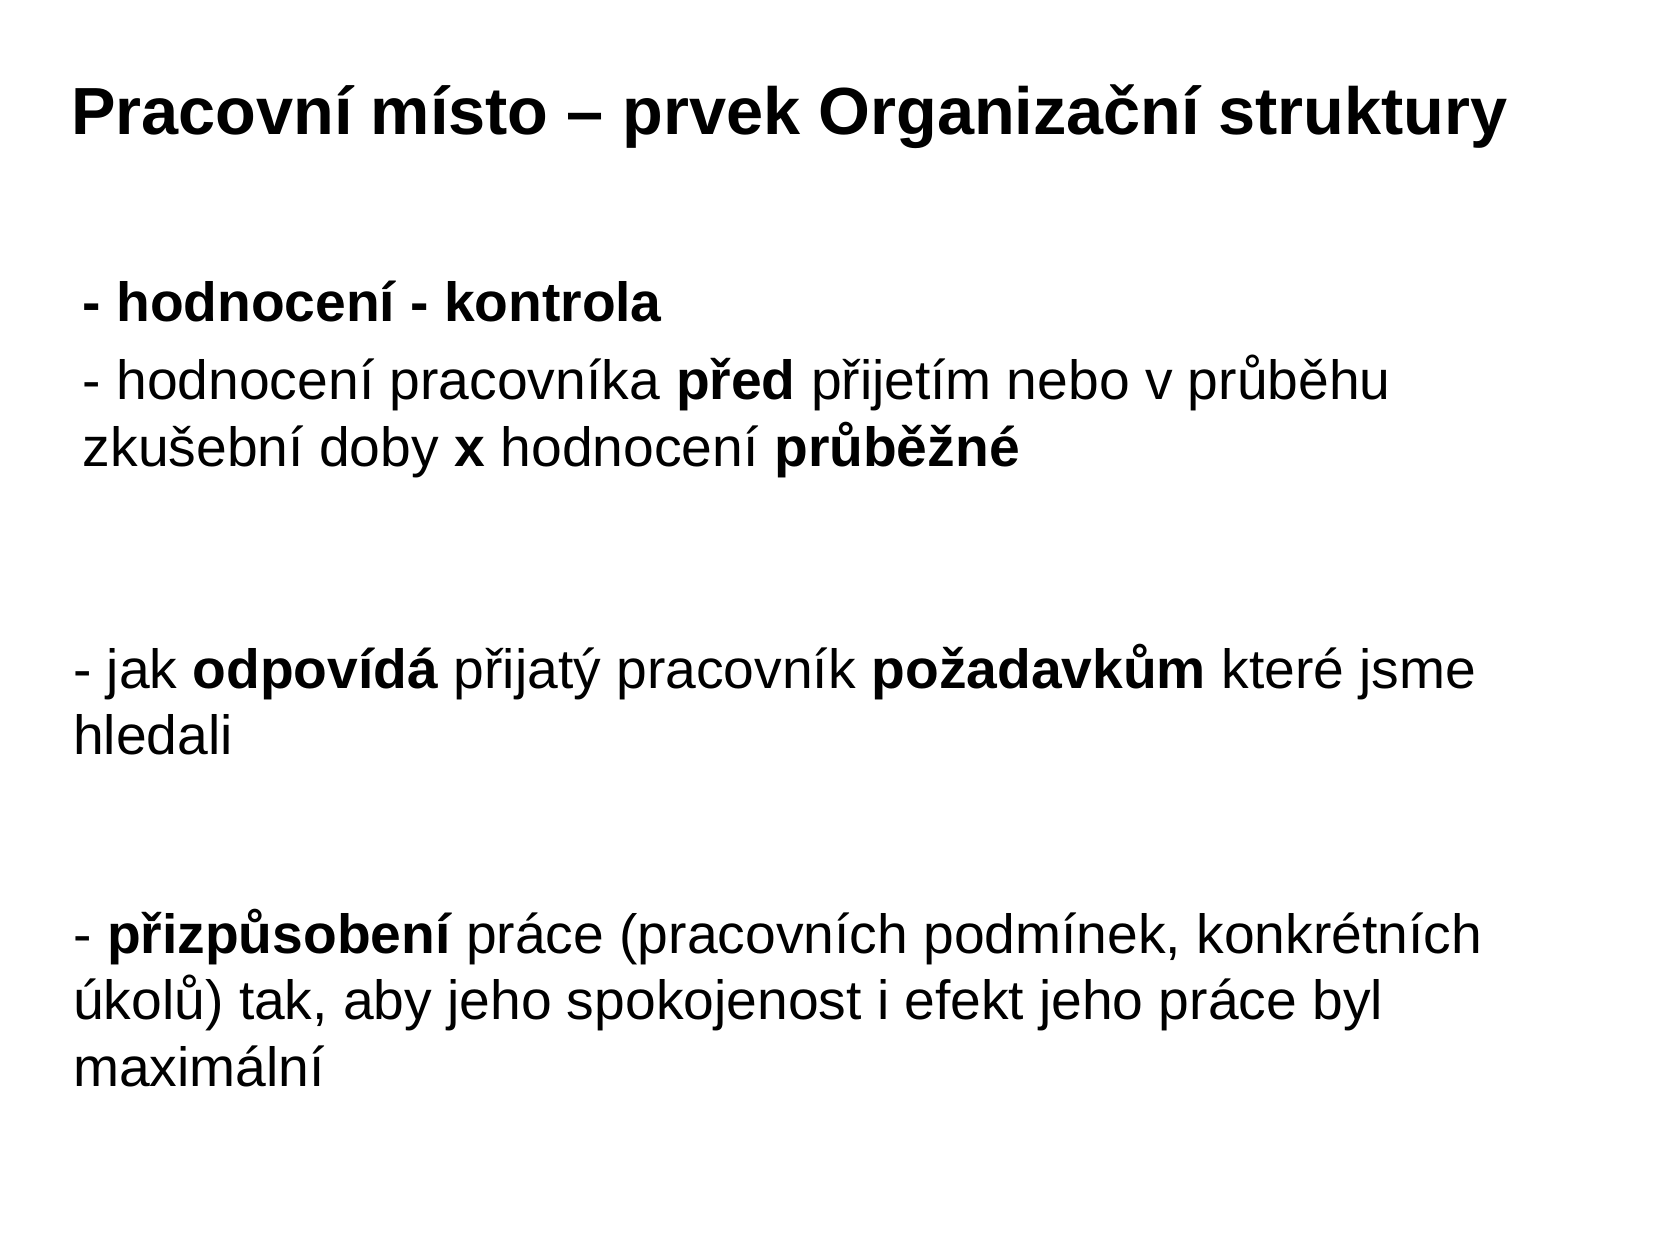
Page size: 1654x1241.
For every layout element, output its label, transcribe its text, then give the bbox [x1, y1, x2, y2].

text_box Pracovní místo – prvek Organizační struktury [56, 60, 1569, 156]
text_box - hodnocení - kontrola [67, 258, 678, 336]
text_box - hodnocení pracovníka před přijetím nebo v průběhu zkušební doby x hodnocení průběžné [67, 336, 1556, 485]
text_box - jak odpovídá přijatý pracovník požadavkům které jsme hledali - přizpůsobení práce (pracovních podmínek, konkrétních úkolů) tak, aby jeho spokojenost i efekt jeho práce byl maximální [58, 625, 1547, 1105]
